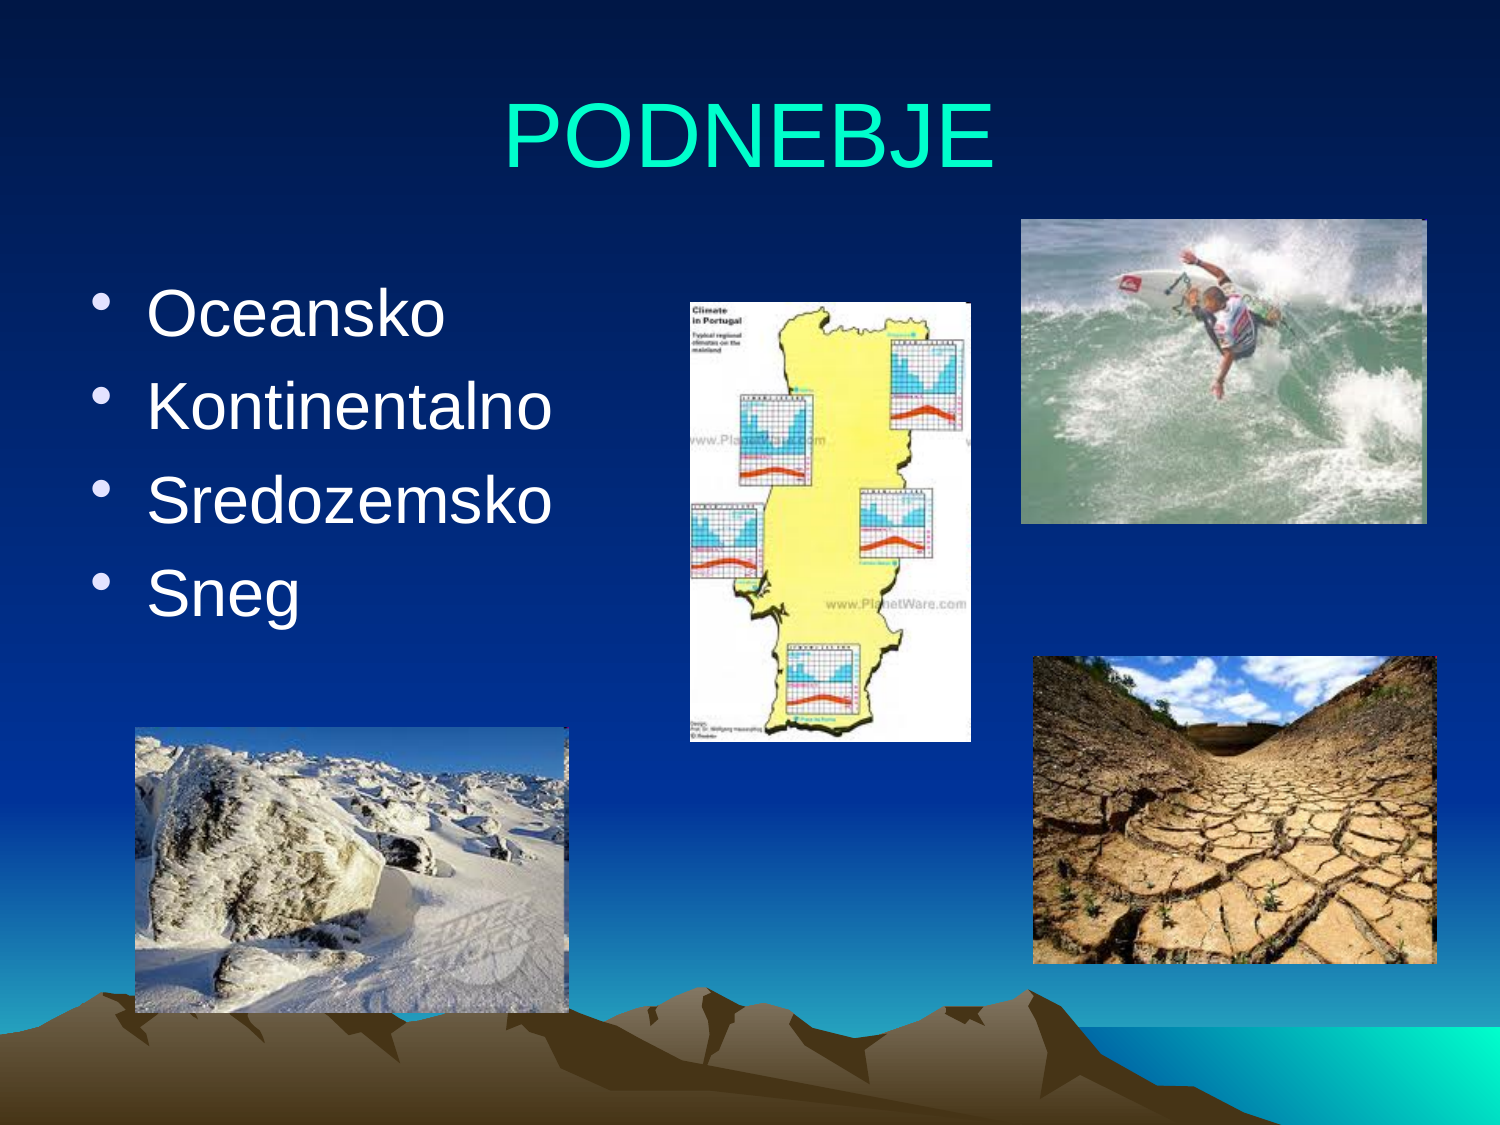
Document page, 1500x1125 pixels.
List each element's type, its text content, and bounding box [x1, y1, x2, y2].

picture [135, 727, 569, 1013]
picture [1033, 656, 1437, 964]
title PODNEBJE [75, 37, 1425, 225]
picture [690, 302, 971, 742]
picture [1021, 219, 1427, 524]
list Oceansko Kontinentalno Sredozemsko Sneg [75, 262, 1425, 1000]
